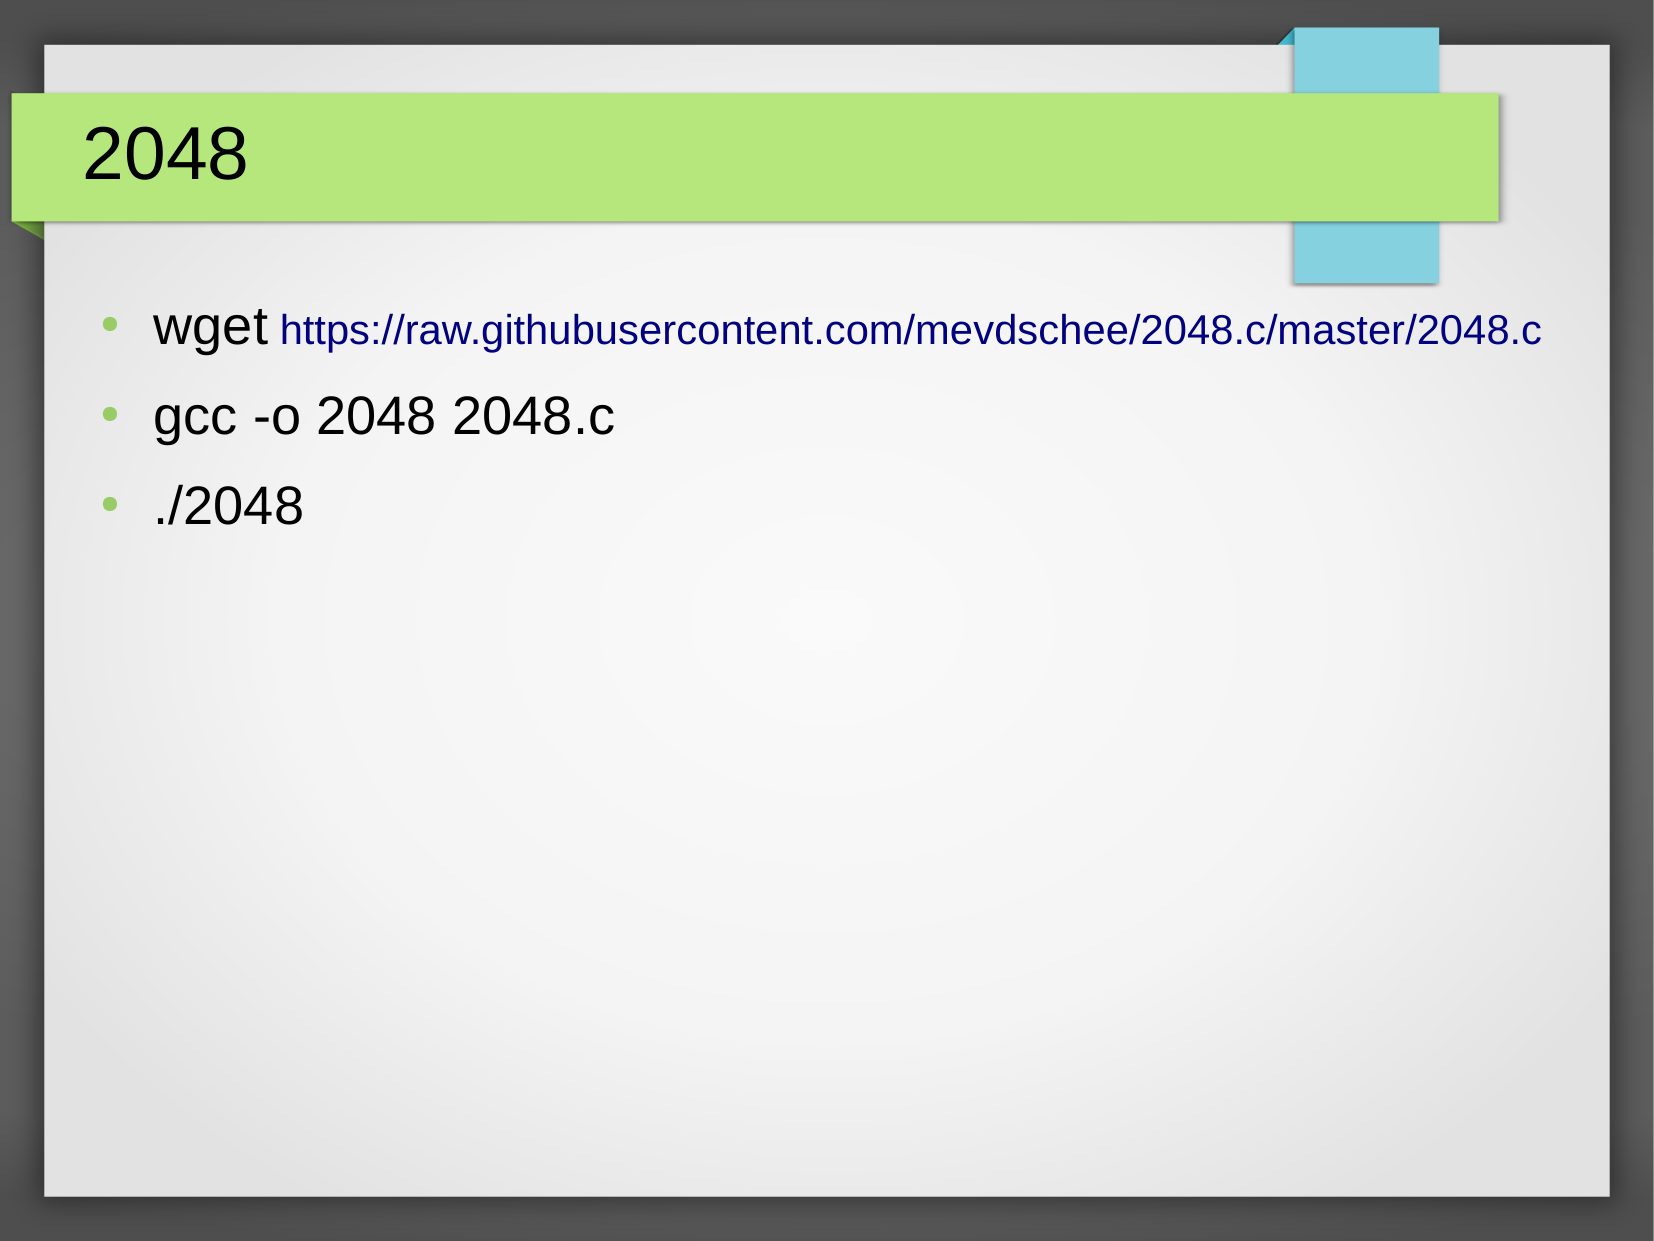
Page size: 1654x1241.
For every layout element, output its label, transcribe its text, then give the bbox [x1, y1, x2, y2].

list wget https://raw.githubusercontent.com/mevdschee/2048.c/master/2048.c gcc -o 2048 2048.c ./2048 [82, 295, 1571, 1015]
picture [0, 0, 1654, 1241]
title 2048 [82, 94, 1264, 213]
